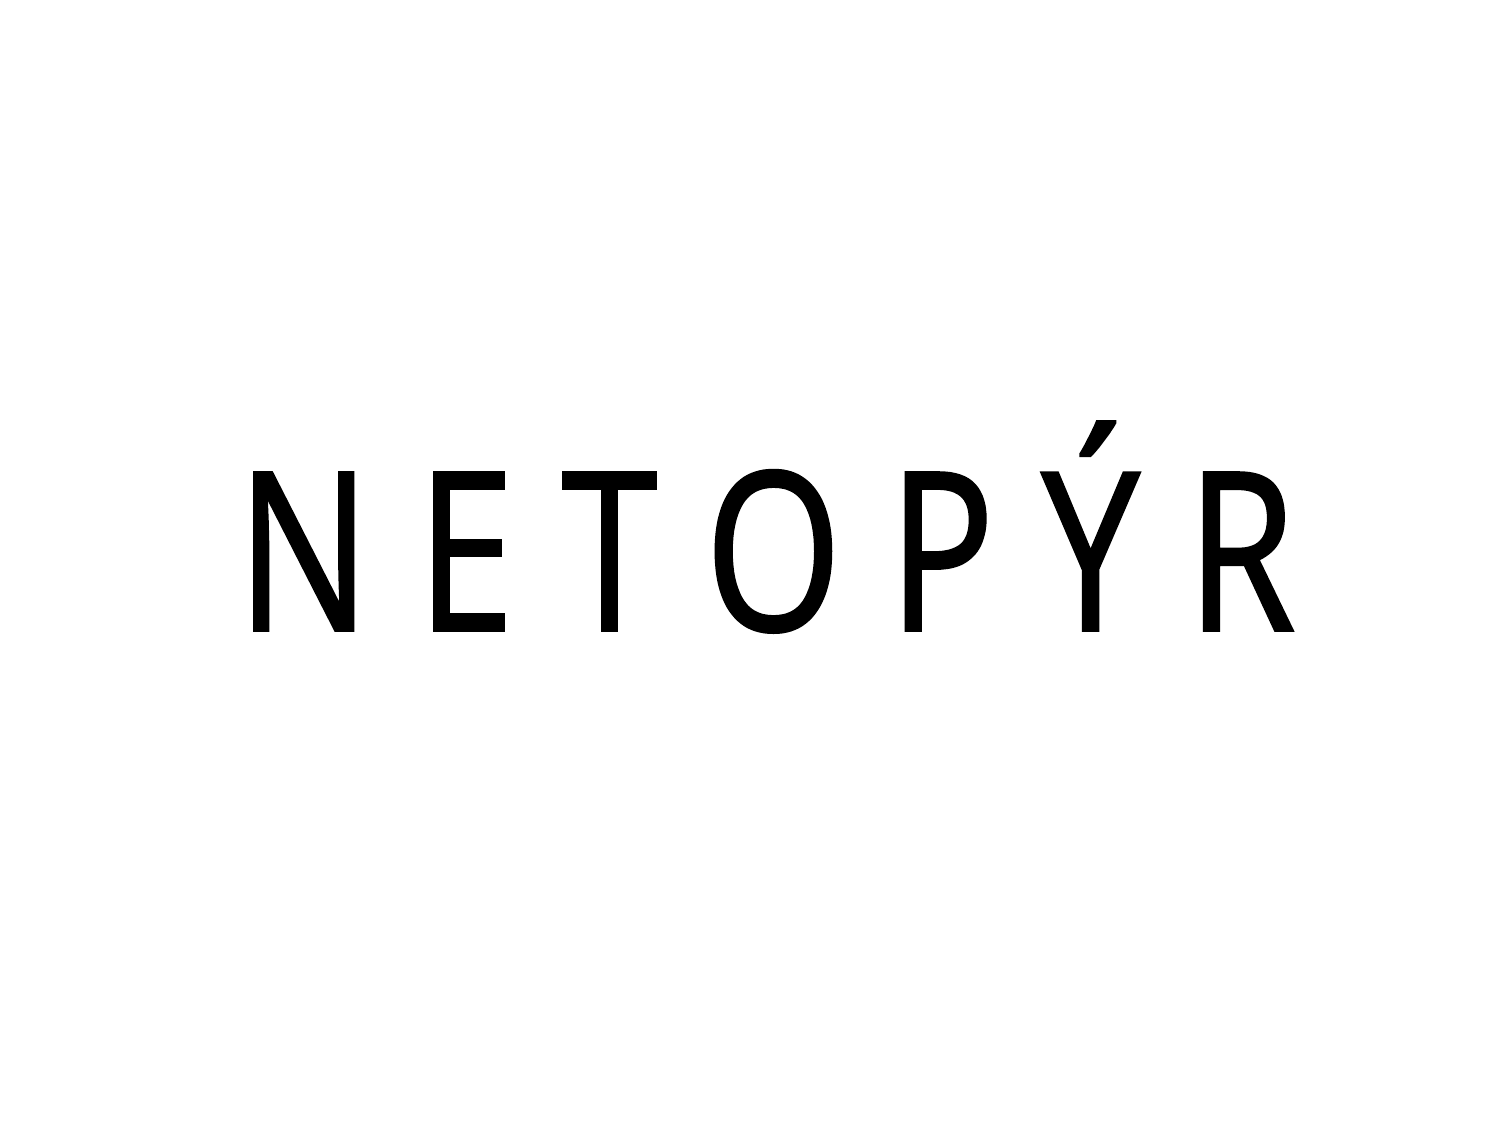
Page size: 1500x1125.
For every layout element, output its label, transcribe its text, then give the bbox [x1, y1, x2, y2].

text_box N E T O P Ý R [562, 472, 657, 632]
text_box N E T O P Ý R [1040, 472, 1141, 632]
text_box N E T O P Ý R [715, 469, 832, 634]
text_box N E T O P Ý R [1080, 420, 1116, 457]
text_box N E T O P Ý R [1203, 471, 1294, 632]
text_box N E T O P Ý R [253, 471, 354, 632]
text_box N E T O P Ý R [433, 471, 505, 632]
text_box N E T O P Ý R [905, 471, 986, 632]
